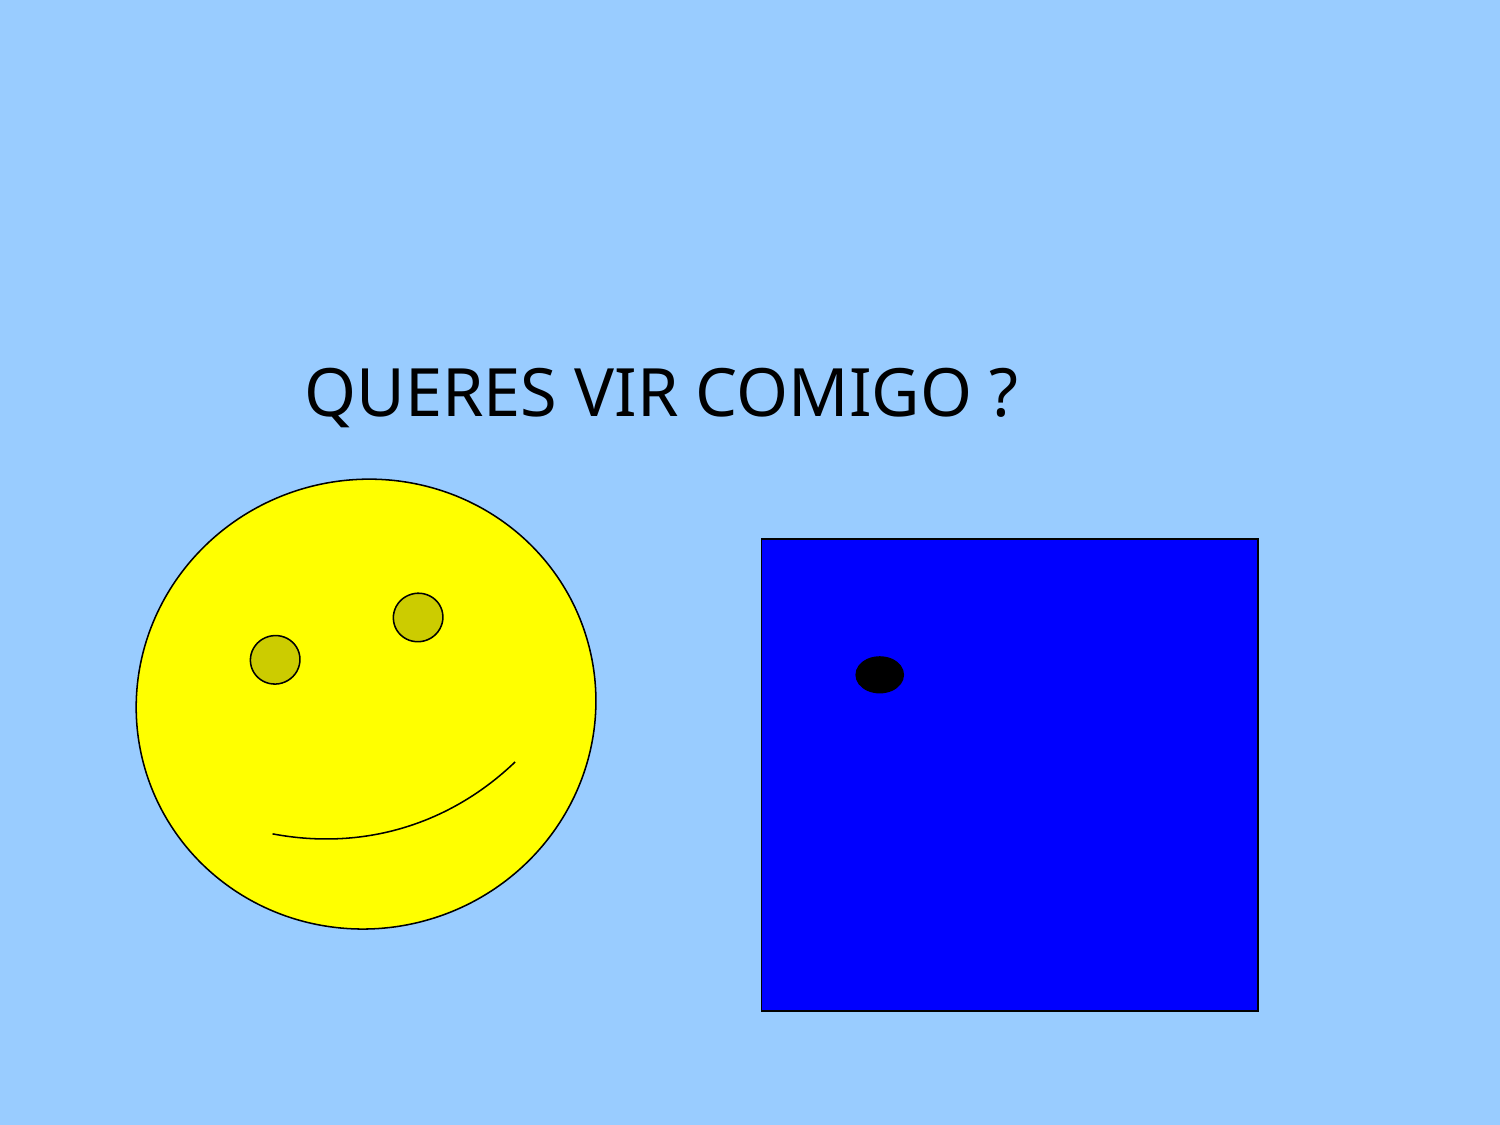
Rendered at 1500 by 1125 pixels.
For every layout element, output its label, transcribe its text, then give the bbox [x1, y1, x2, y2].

text_box QUERES VIR COMIGO ? [289, 337, 1103, 433]
text_box [761, 538, 1258, 1012]
text_box [136, 479, 596, 930]
